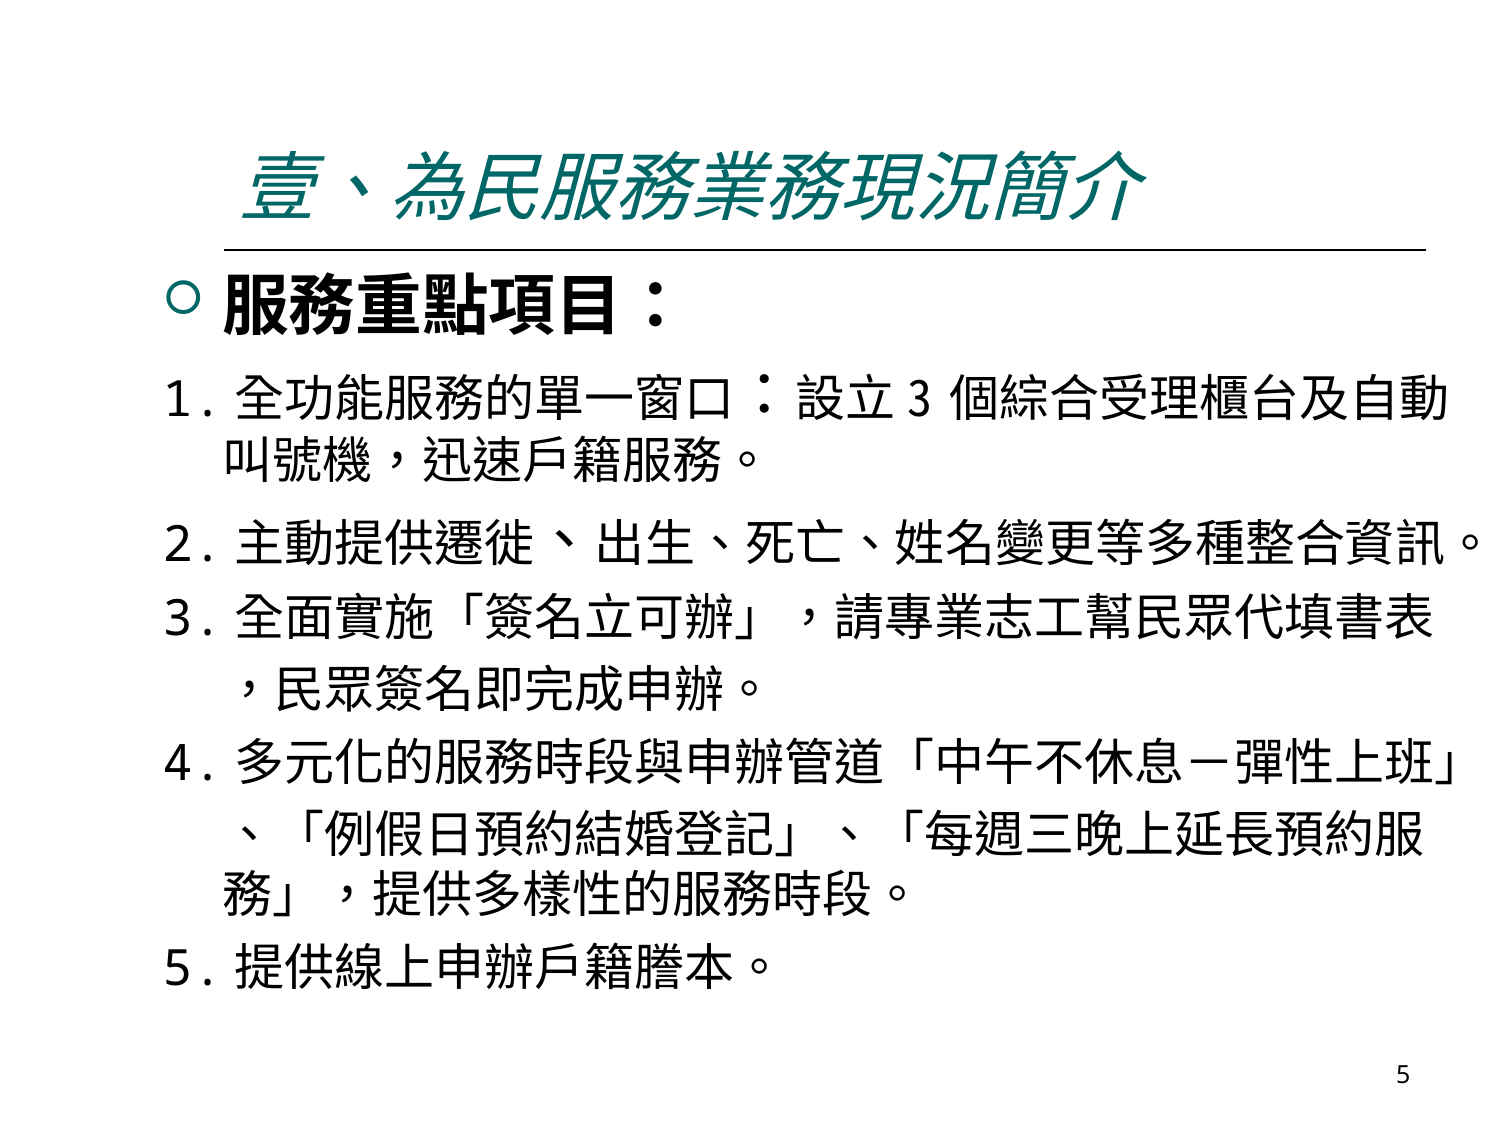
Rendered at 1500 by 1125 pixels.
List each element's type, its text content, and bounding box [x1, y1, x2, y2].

title 壹、為民服務業務現況簡介 [224, 49, 1425, 237]
list 服務重點項目： 1.全功能服務的單一窗口：設立3個綜合受理櫃台及自動叫號機，迅速戶籍服務。 2.主動提供遷徙、出生、死亡、姓名變更等多種整合資訊。 3.全面實施「簽名立可辦」，請專業志工幫民眾代填書表 ，民眾簽名即完成申辦。 4.多元化的服務時段與申辦管道「中午不休息－彈性上班」 、「例假日預約結婚登記」、「每週三晚上延長預約服務」，提供多樣性的服務時段。 5.提供線上申辦戶籍謄本。 [147, 255, 1500, 1125]
